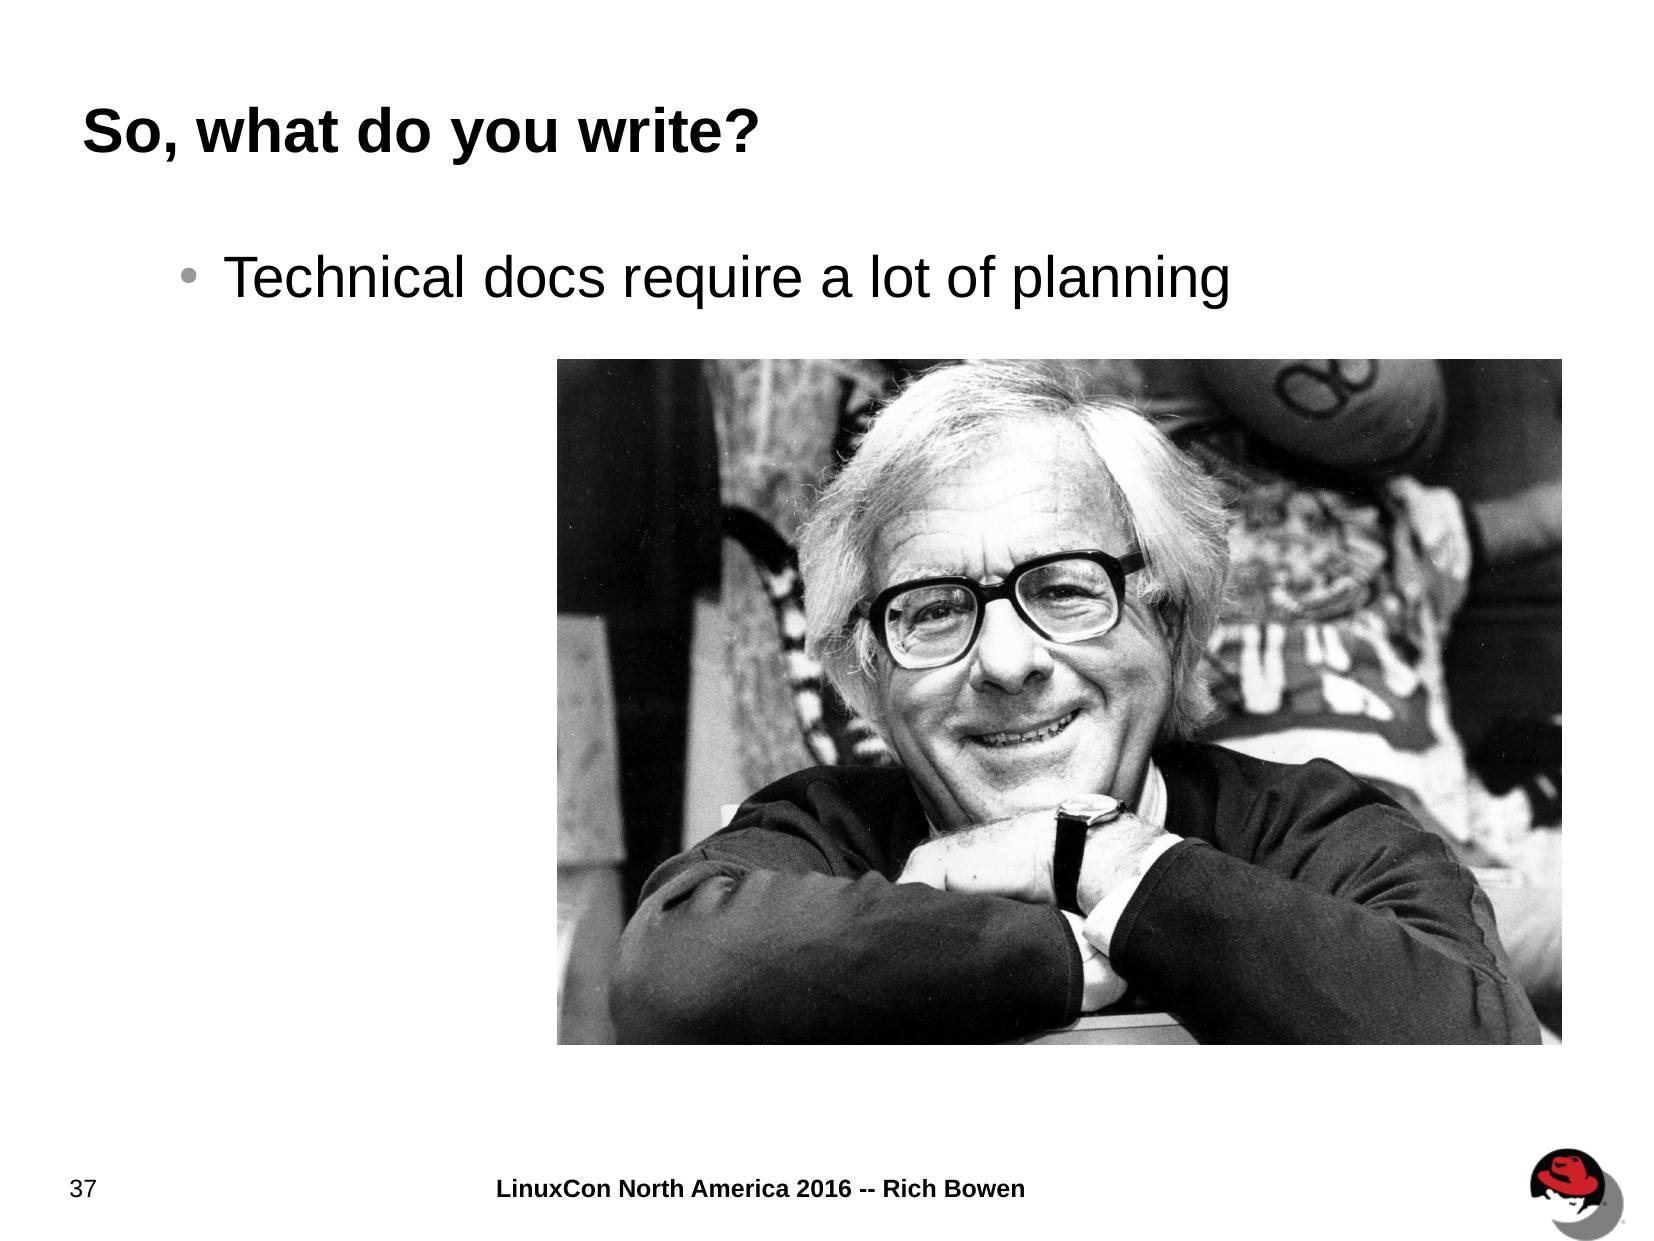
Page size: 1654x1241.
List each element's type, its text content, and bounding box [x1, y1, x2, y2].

list Technical docs require a lot of planning [86, 244, 1576, 1039]
title So, what do you write? [82, 37, 1571, 226]
picture [557, 359, 1562, 1045]
picture [1529, 1146, 1613, 1224]
